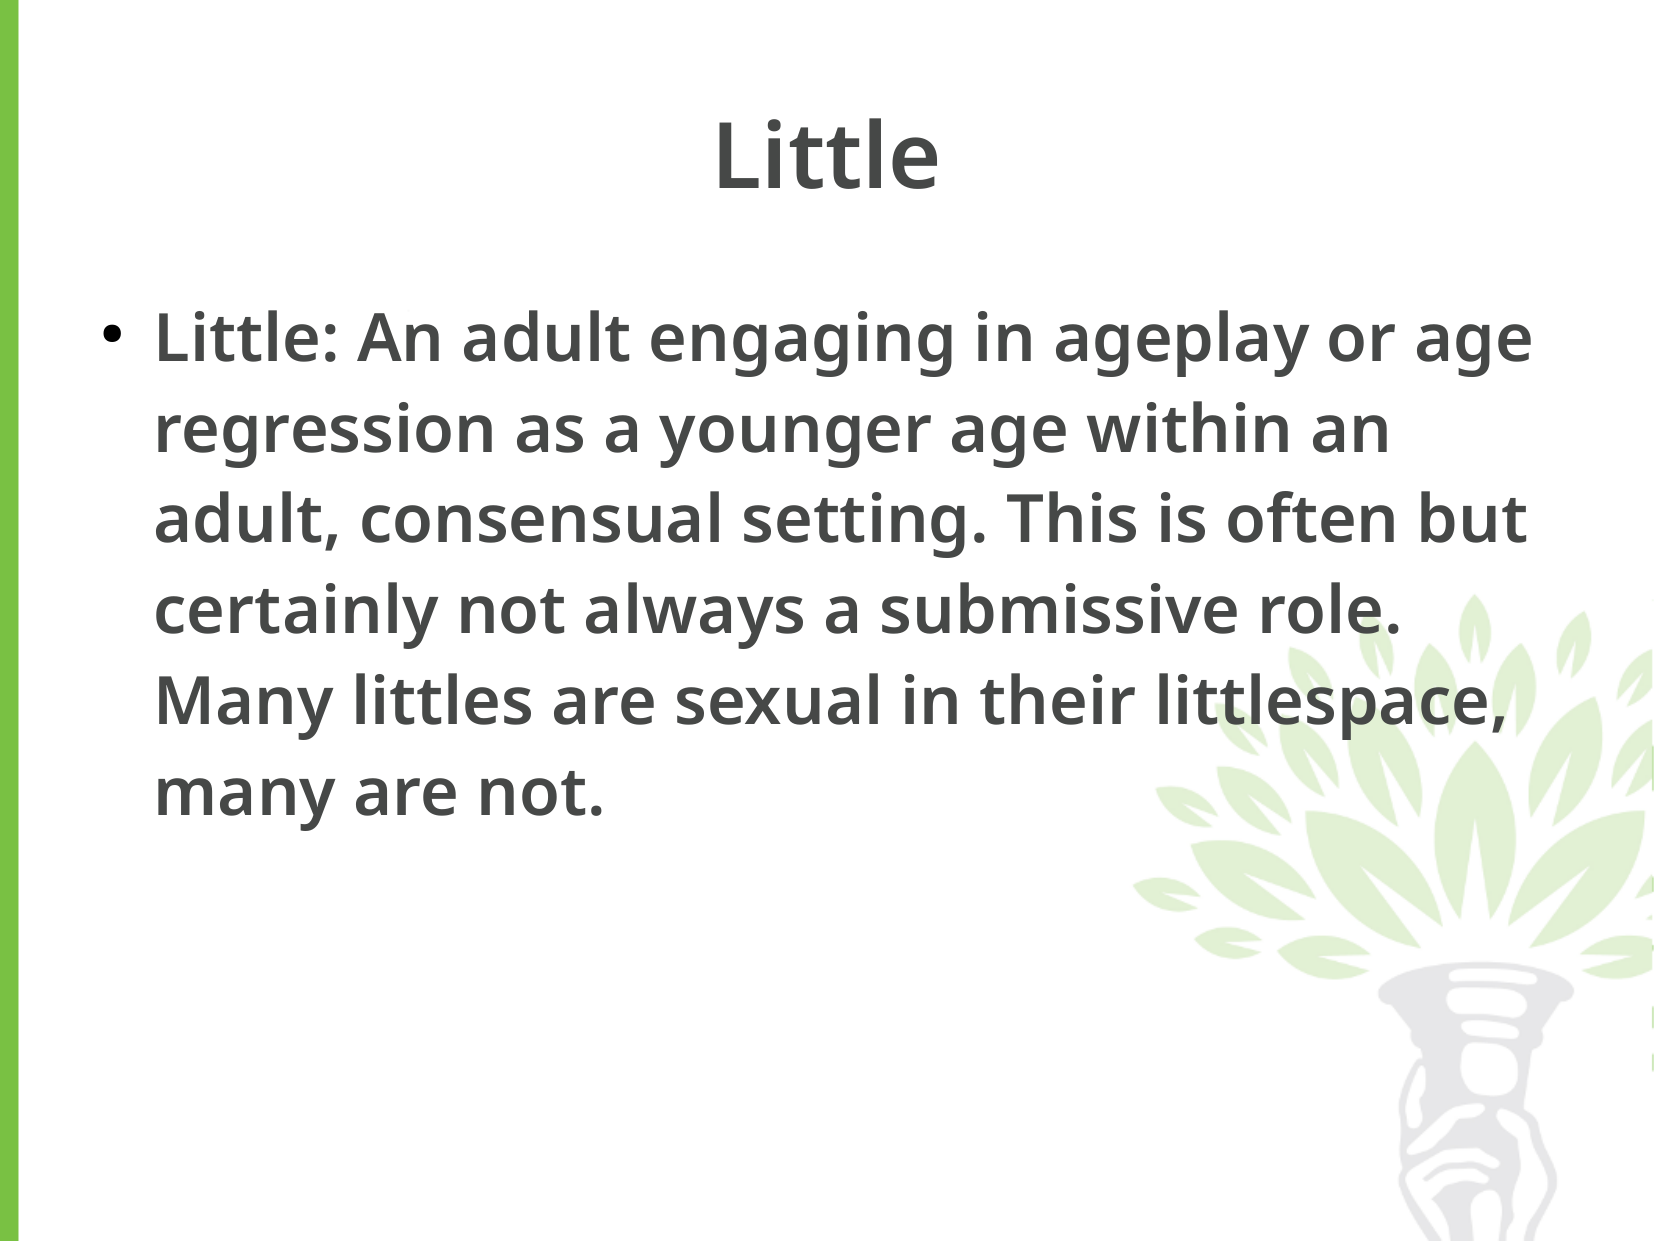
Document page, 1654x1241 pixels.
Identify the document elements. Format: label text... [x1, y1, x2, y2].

picture [0, 0, 1654, 1241]
title Little [82, 49, 1571, 257]
list Little: An adult engaging in ageplay or age regression as a younger age within an adult, consensual setting. This is often but certainly not always a submissive role. Many littles are sexual in their littlespace, many are not. [82, 290, 1571, 1010]
